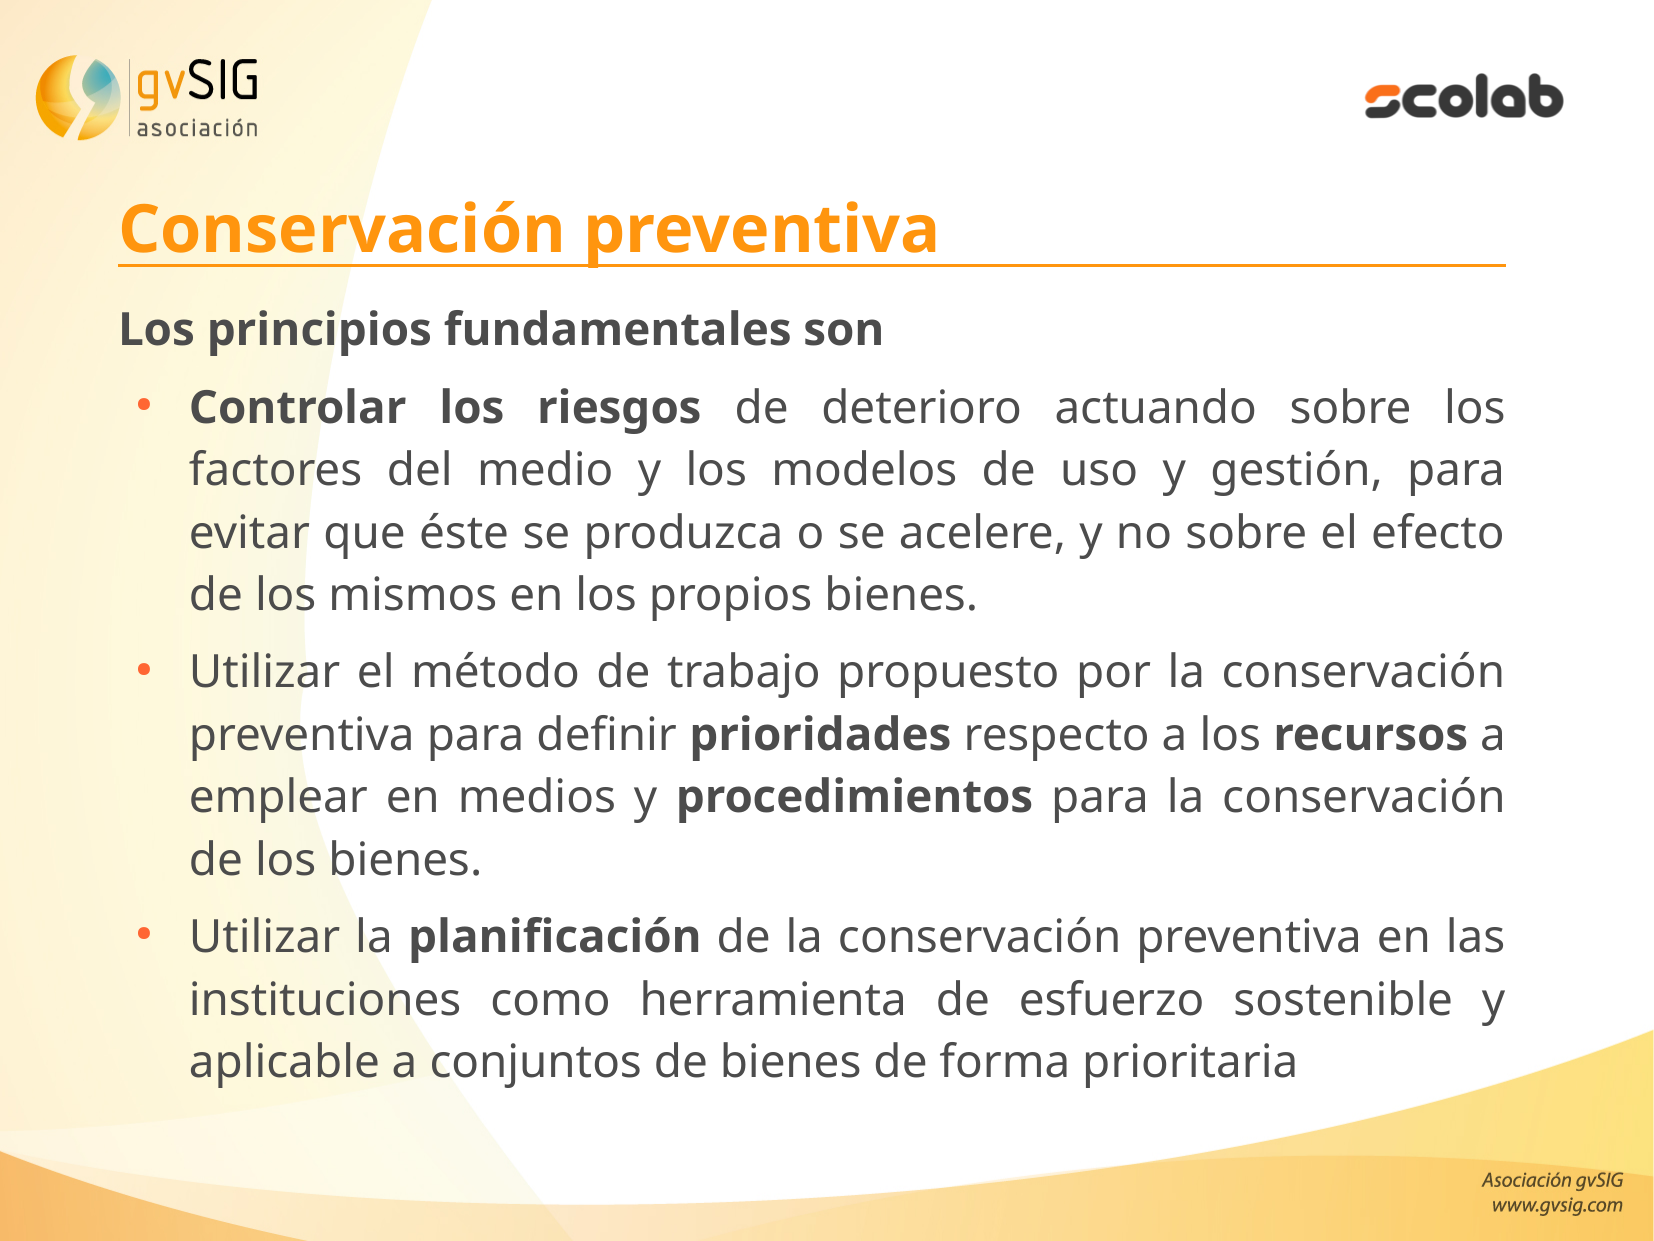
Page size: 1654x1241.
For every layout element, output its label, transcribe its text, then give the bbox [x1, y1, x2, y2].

picture [0, 0, 1654, 1241]
list Los principios fundamentales son Controlar los riesgos de deterioro actuando sobre los factores del medio y los modelos de uso y gestión, para evitar que éste se produzca o se acelere, y no sobre el efecto de los mismos en los propios bienes. Utilizar el método de trabajo propuesto por la conservación preventiva para definir prioridades respecto a los recursos a emplear en medios y procedimientos para la conservación de los bienes. Utilizar la planificación de la conservación preventiva en las instituciones como herramienta de esfuerzo sostenible y aplicable a conjuntos de bienes de forma prioritaria [118, 296, 1506, 1037]
title Conservación preventiva [118, 177, 1607, 276]
